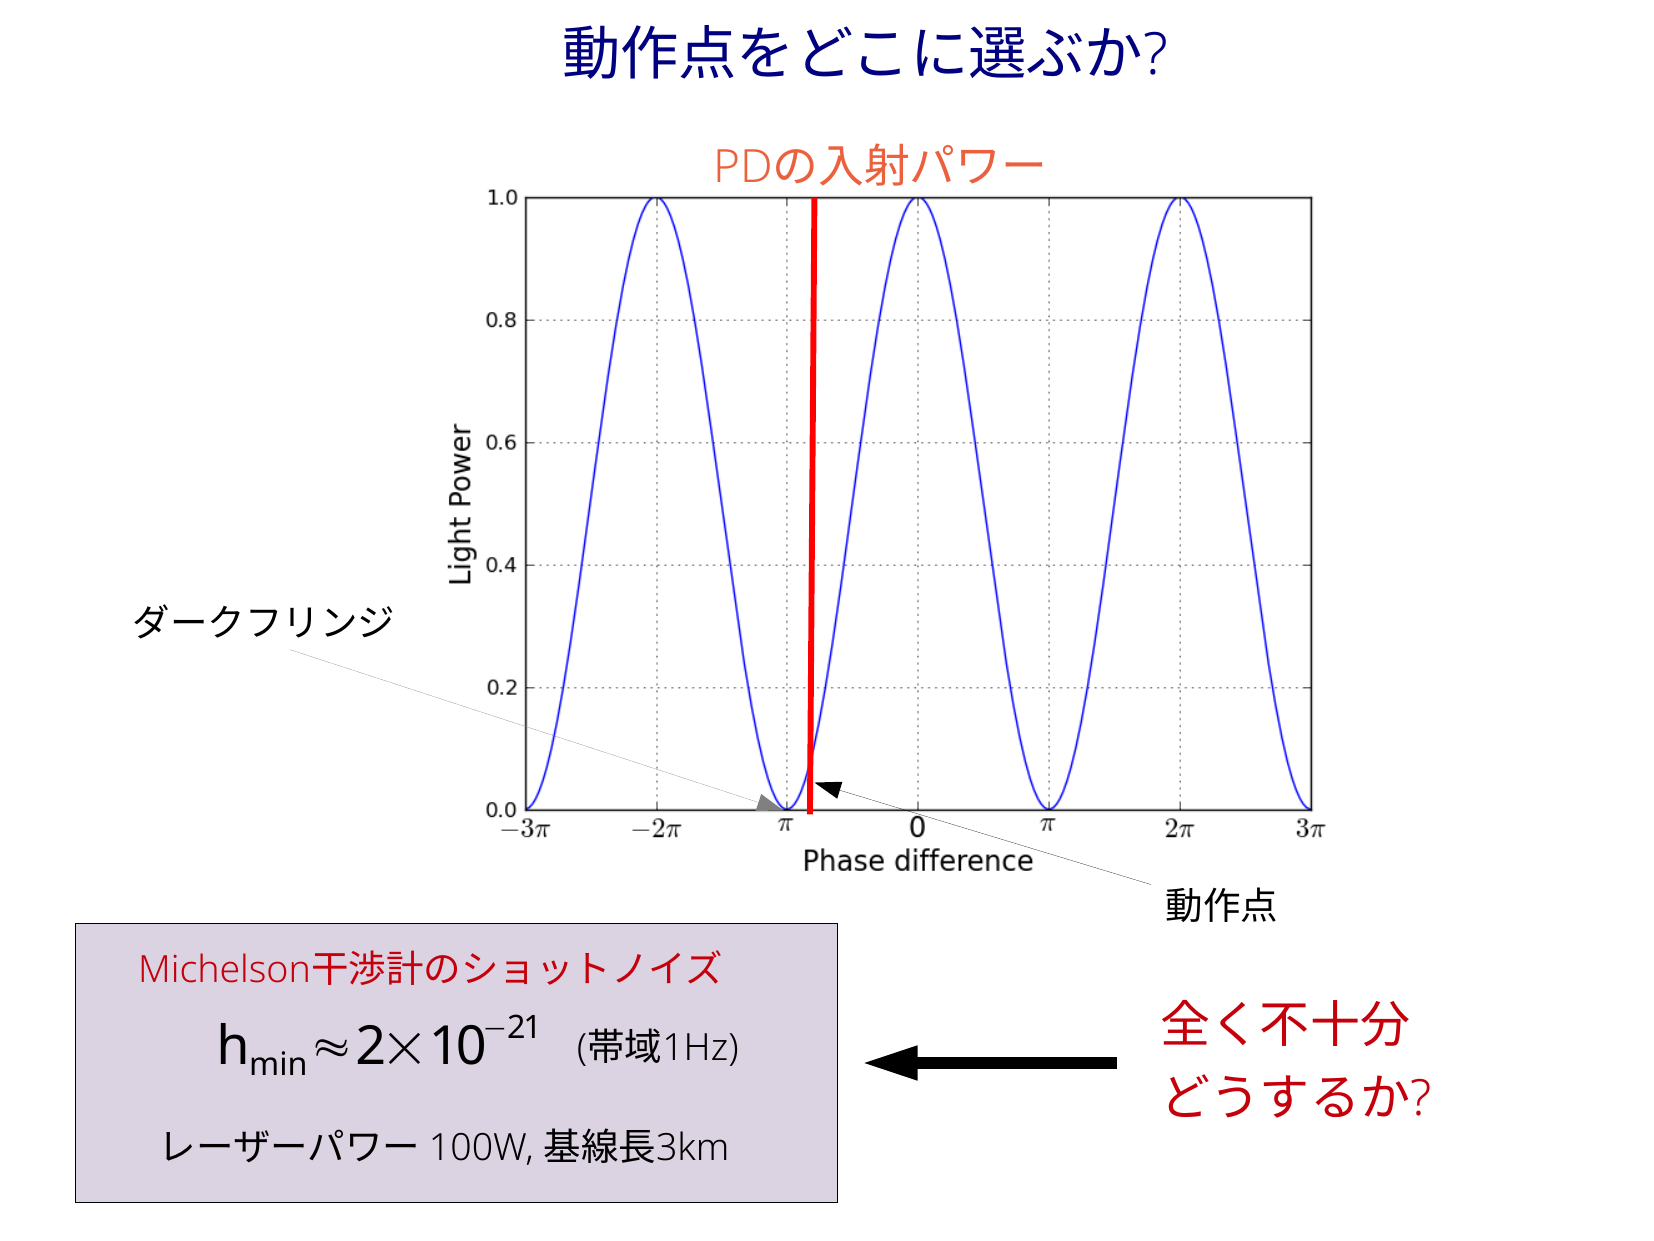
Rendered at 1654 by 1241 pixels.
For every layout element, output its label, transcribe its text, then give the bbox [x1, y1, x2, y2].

text_box Michelson干渉計のショットノイズ [123, 931, 757, 1003]
text_box 全く不十分 どうするか? [1145, 977, 1455, 1142]
chart [210, 1013, 546, 1084]
text_box ダークフリンジ [118, 585, 451, 657]
text_box PDの入射パワー [698, 121, 1155, 206]
picture [398, 121, 1150, 886]
text_box (帯域1Hz) [562, 1009, 768, 1081]
text_box 動作点をどこに選ぶか? [547, 0, 1199, 103]
text_box 動作点 [1150, 868, 1294, 940]
picture [814, 121, 1412, 886]
text_box レーザーパワー 100W, 基線長3km [144, 1110, 780, 1182]
text_box [75, 923, 838, 1203]
